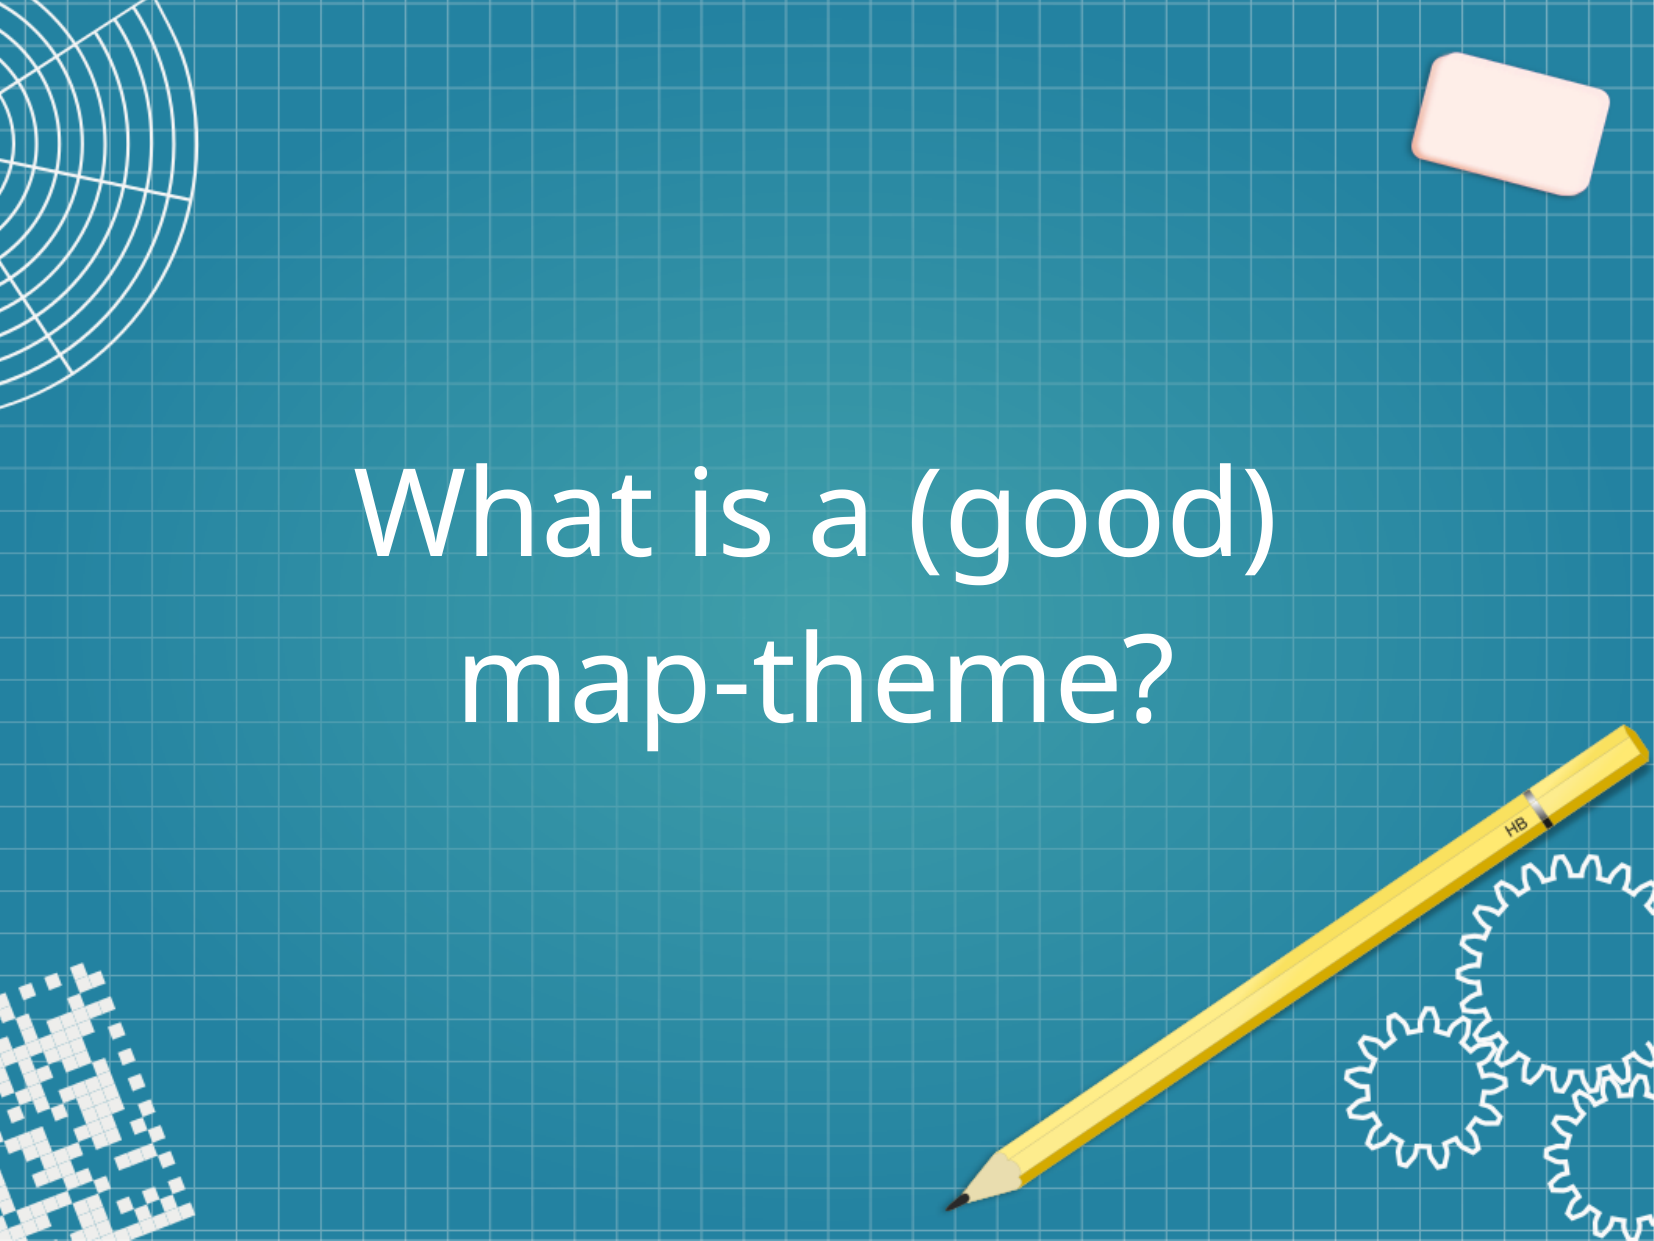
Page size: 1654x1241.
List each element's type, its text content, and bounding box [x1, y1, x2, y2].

picture [0, 0, 1654, 1241]
title What is a (good) map-theme? [71, 425, 1561, 759]
